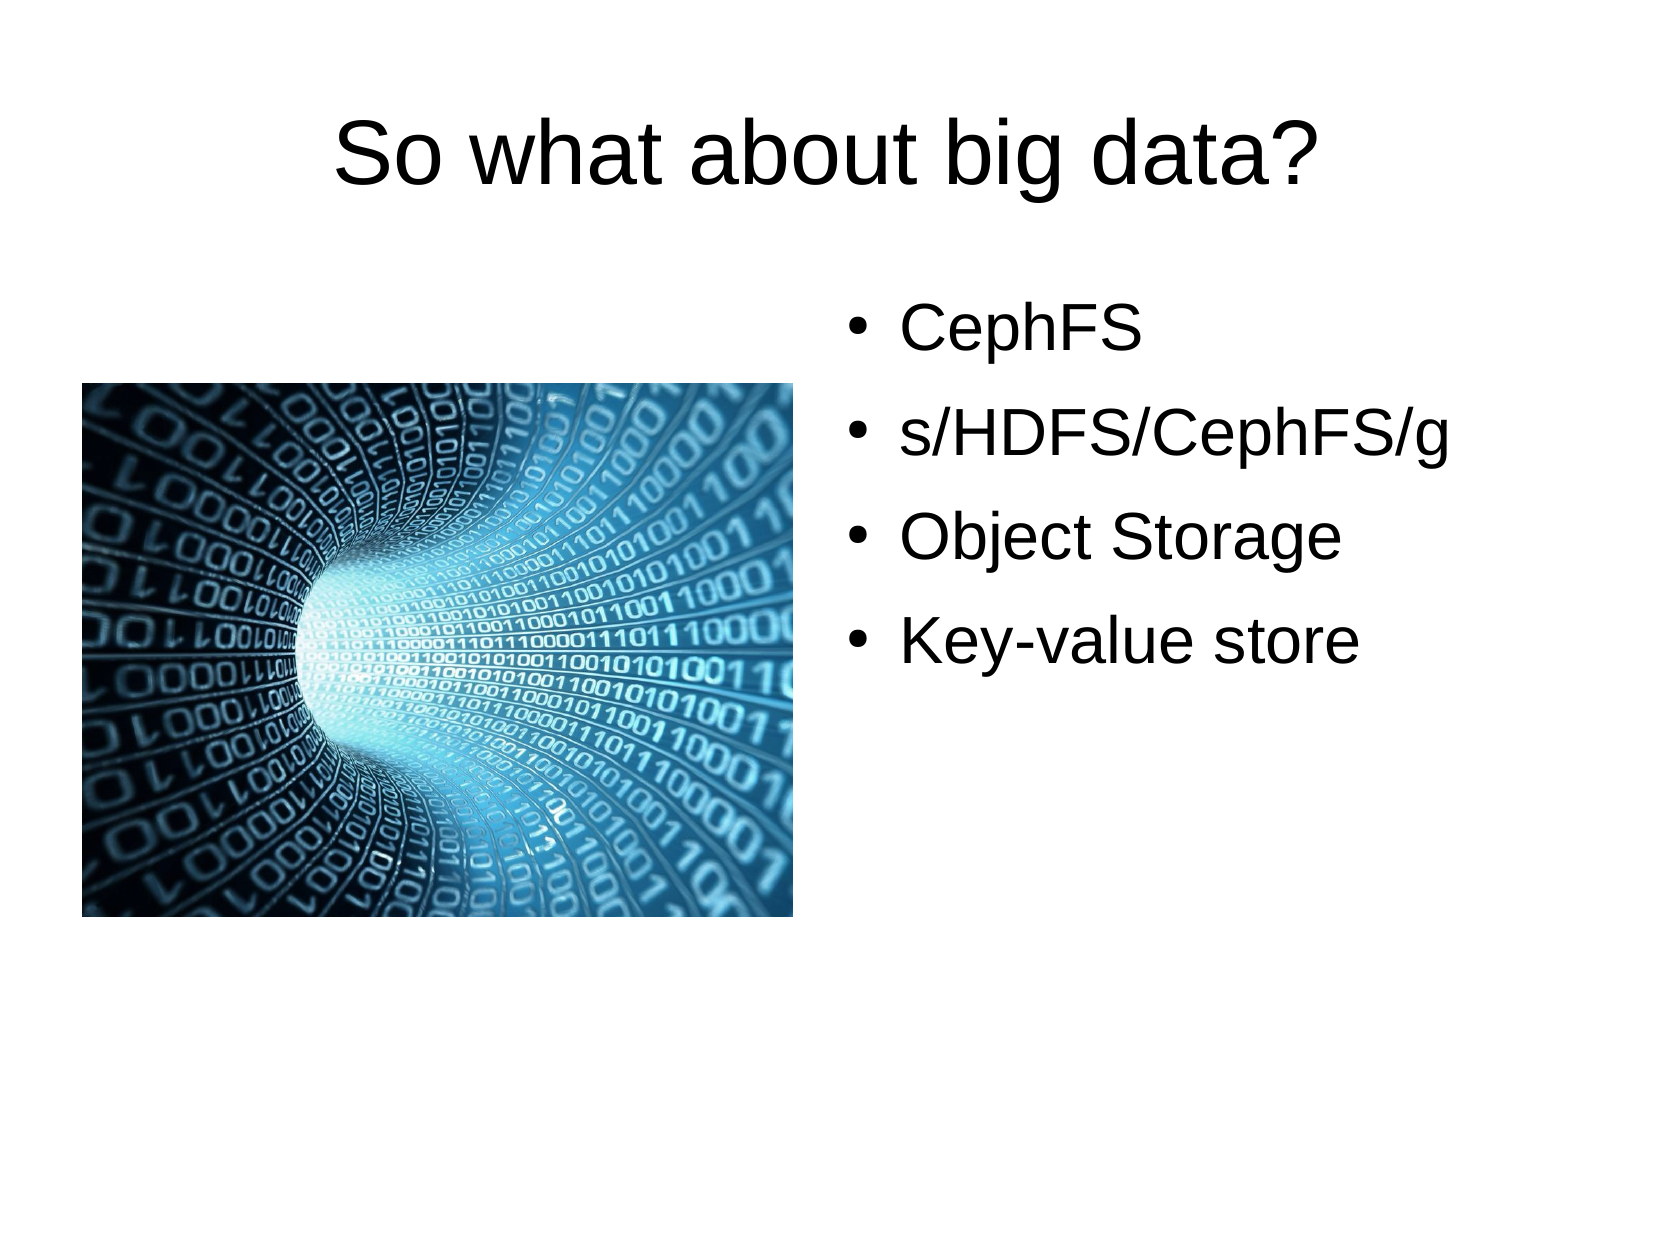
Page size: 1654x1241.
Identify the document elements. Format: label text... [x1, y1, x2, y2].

picture [82, 383, 793, 917]
list CephFS s/HDFS/CephFS/g Object Storage Key-value store [828, 290, 1539, 1010]
title So what about big data? [82, 49, 1571, 257]
